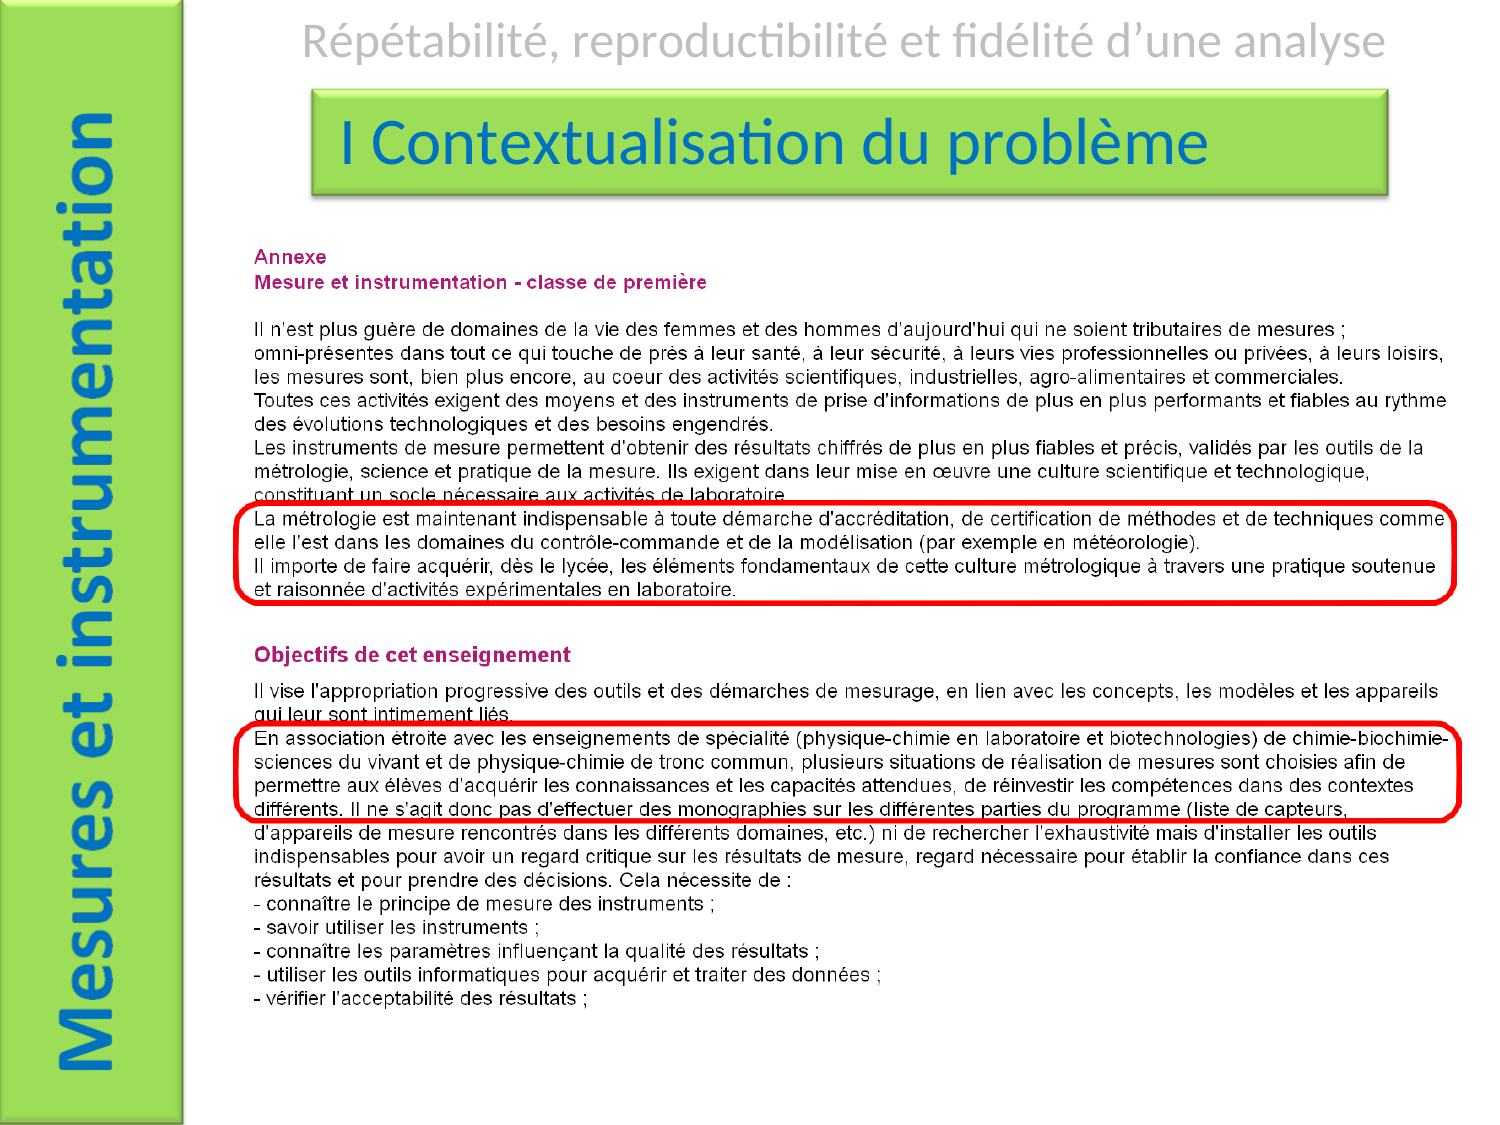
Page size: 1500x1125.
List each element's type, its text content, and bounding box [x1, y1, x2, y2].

picture [0, 0, 192, 1125]
text_box Répétabilité, reproductibilité et fidélité d’une analyse [206, 0, 1483, 76]
picture [218, 243, 1475, 1014]
picture [303, 84, 1397, 209]
text_box I Contextualisation du problème [324, 90, 1388, 186]
